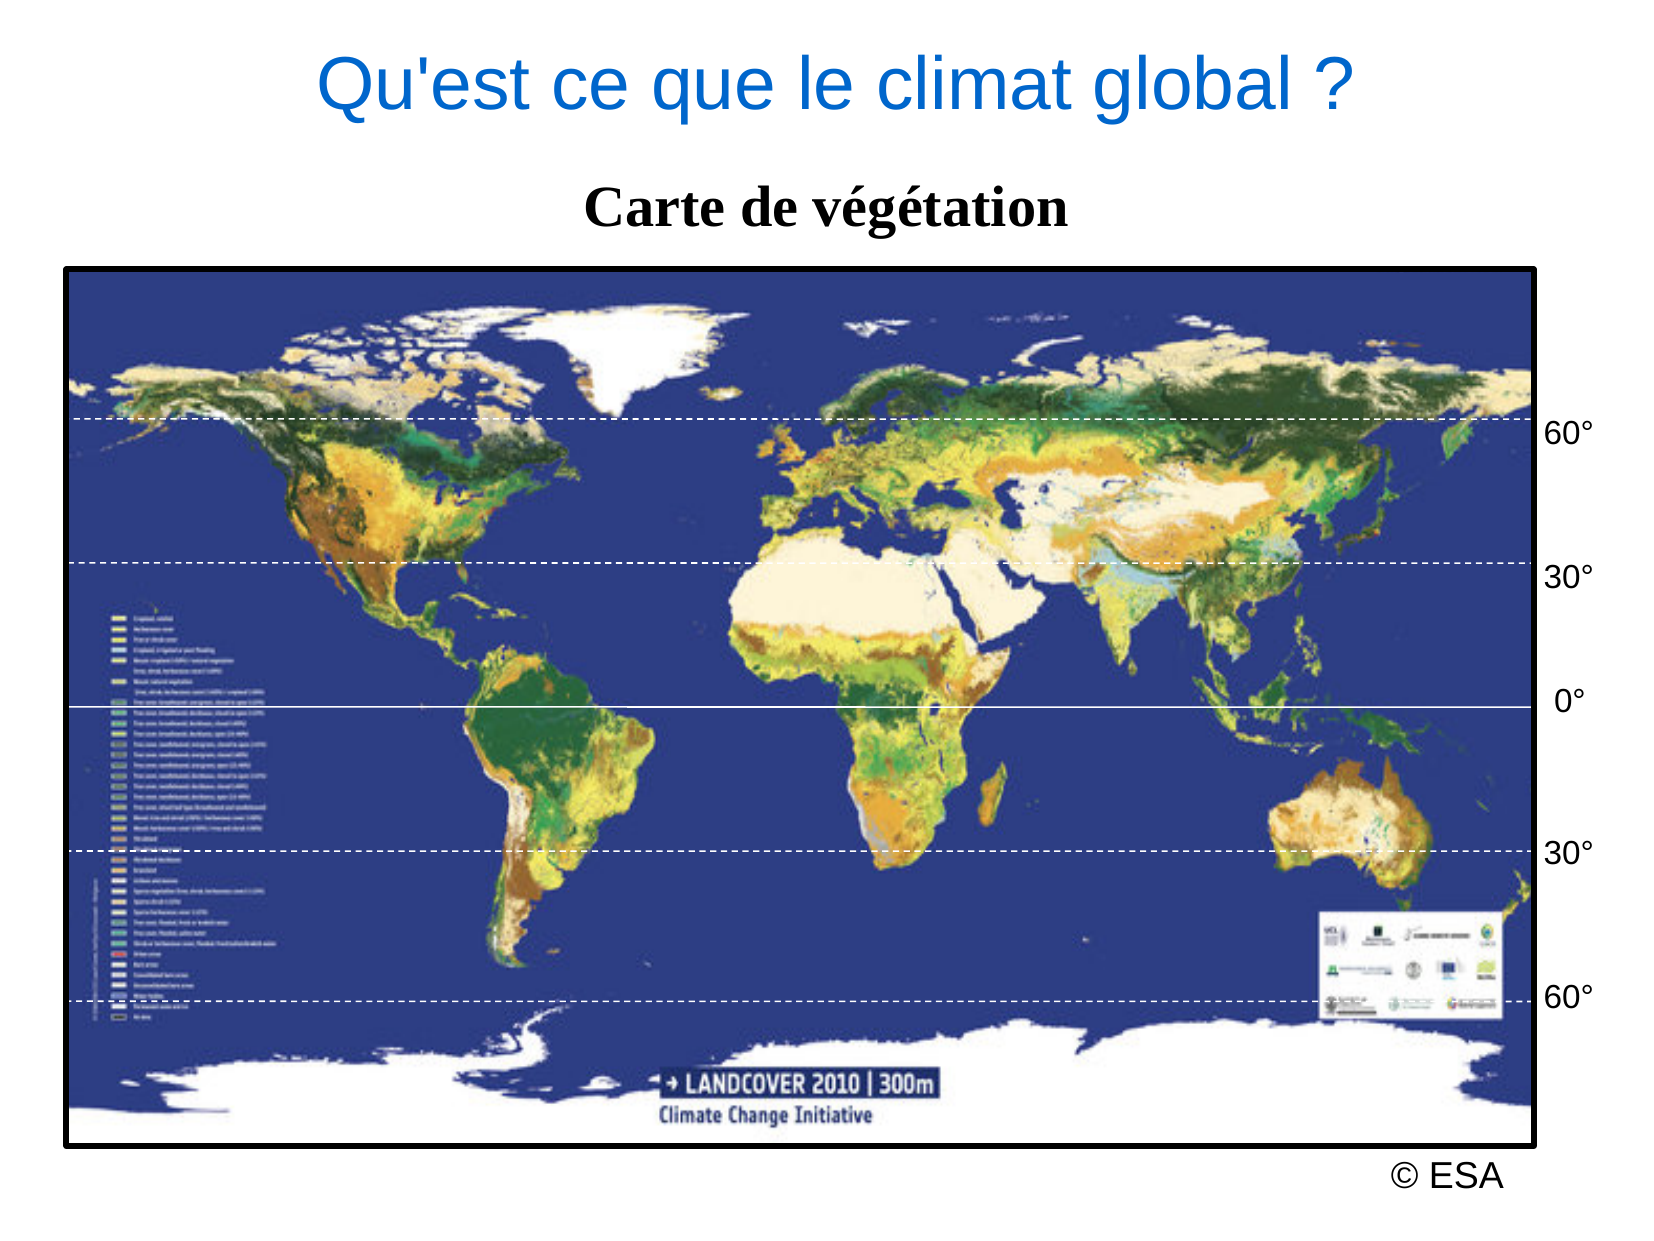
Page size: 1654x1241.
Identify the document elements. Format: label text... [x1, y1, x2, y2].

picture [69, 272, 1531, 706]
text_box Carte de végétation [66, 166, 1586, 247]
text_box 30° [1537, 550, 1615, 604]
text_box 0° [1539, 674, 1625, 728]
text_box 30° [1537, 827, 1615, 881]
text_box © ESA [1376, 1147, 1531, 1205]
text_box 60° [1537, 406, 1615, 460]
picture [69, 708, 1531, 1143]
text_box Qu'est ce que le climat global ? [68, 26, 1605, 127]
text_box 60° [1537, 971, 1615, 1025]
